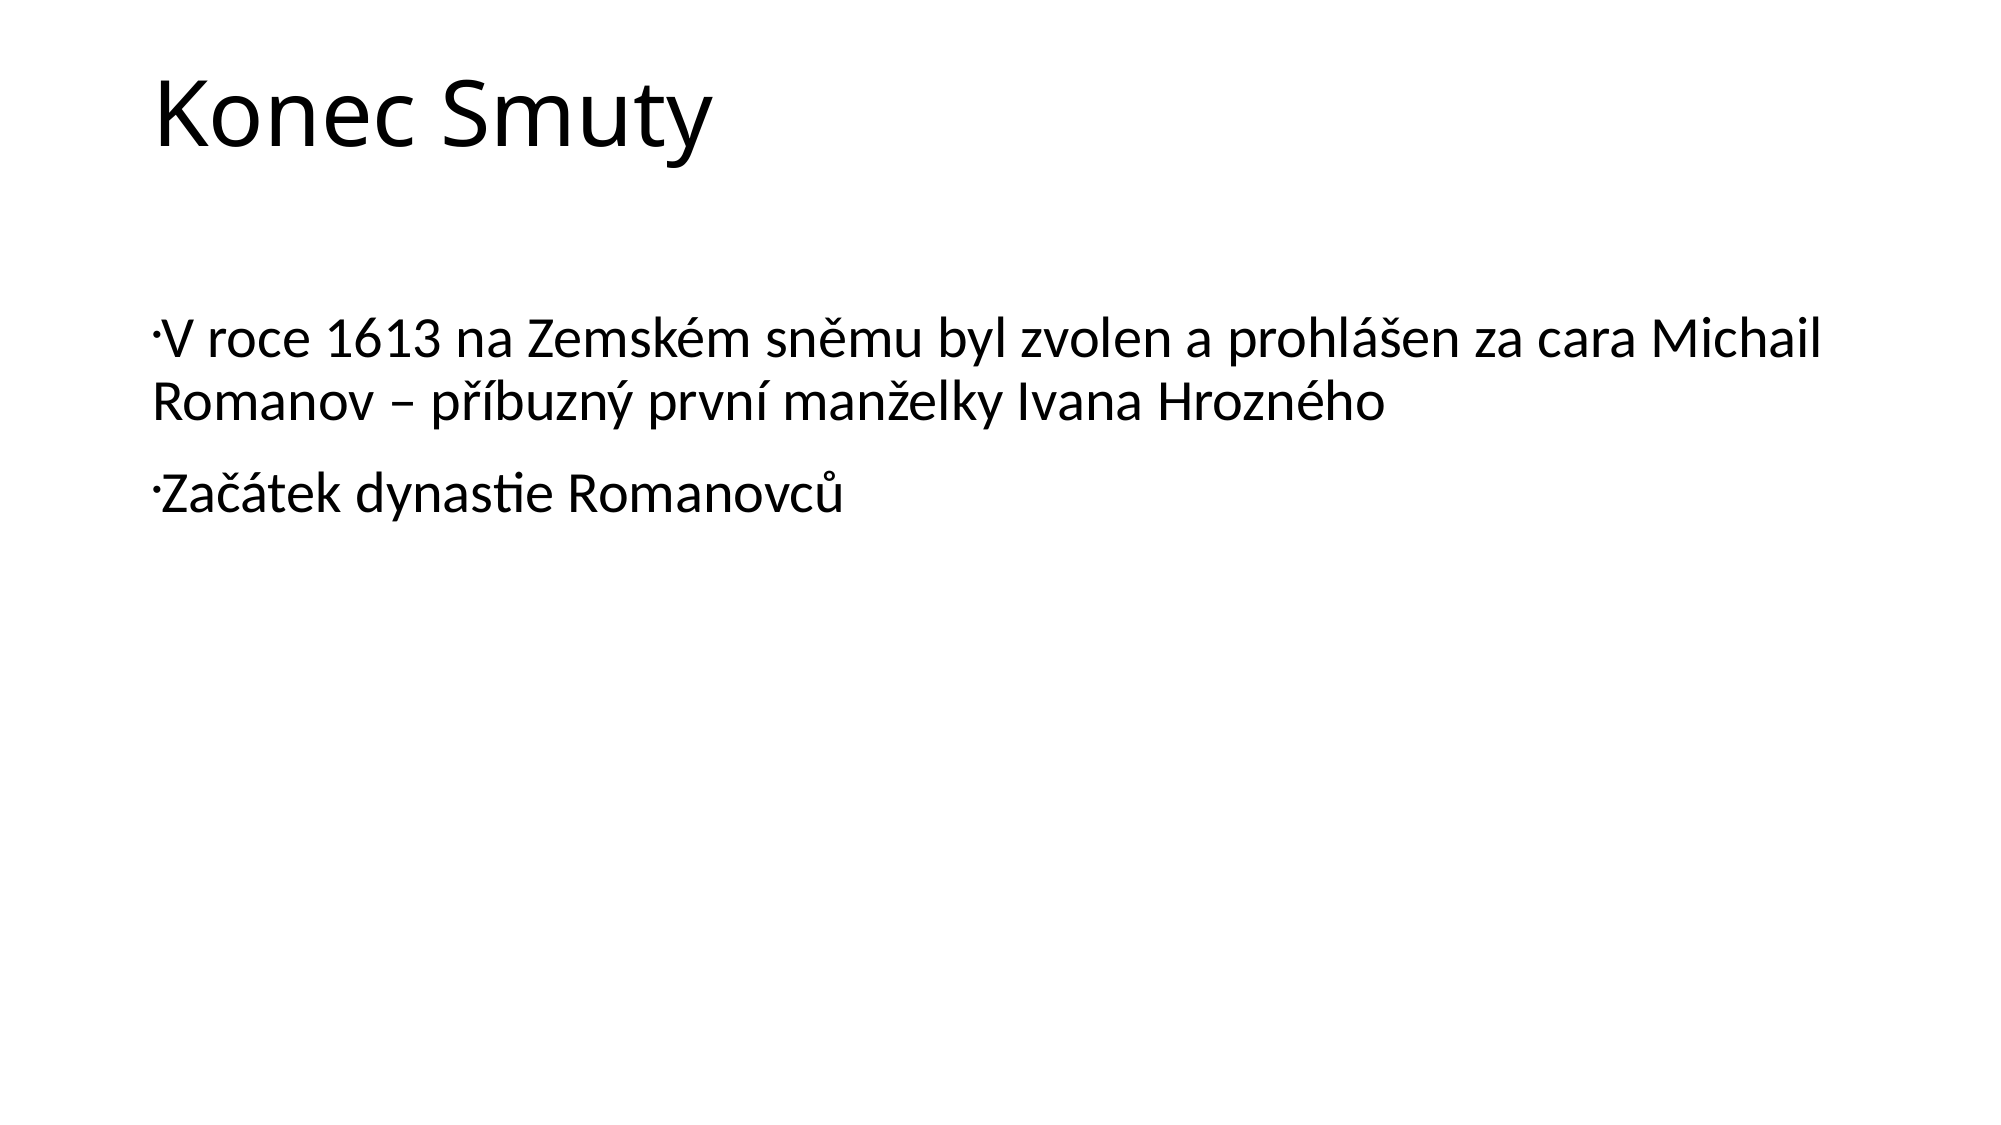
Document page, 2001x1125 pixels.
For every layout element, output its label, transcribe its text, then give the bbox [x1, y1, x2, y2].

title Konec Smuty [137, 59, 1863, 278]
list V roce 1613 na Zemském sněmu byl zvolen a prohlášen za cara Michail Romanov – příbuzný první manželky Ivana Hrozného Začátek dynastie Romanovců [137, 299, 1863, 1014]
